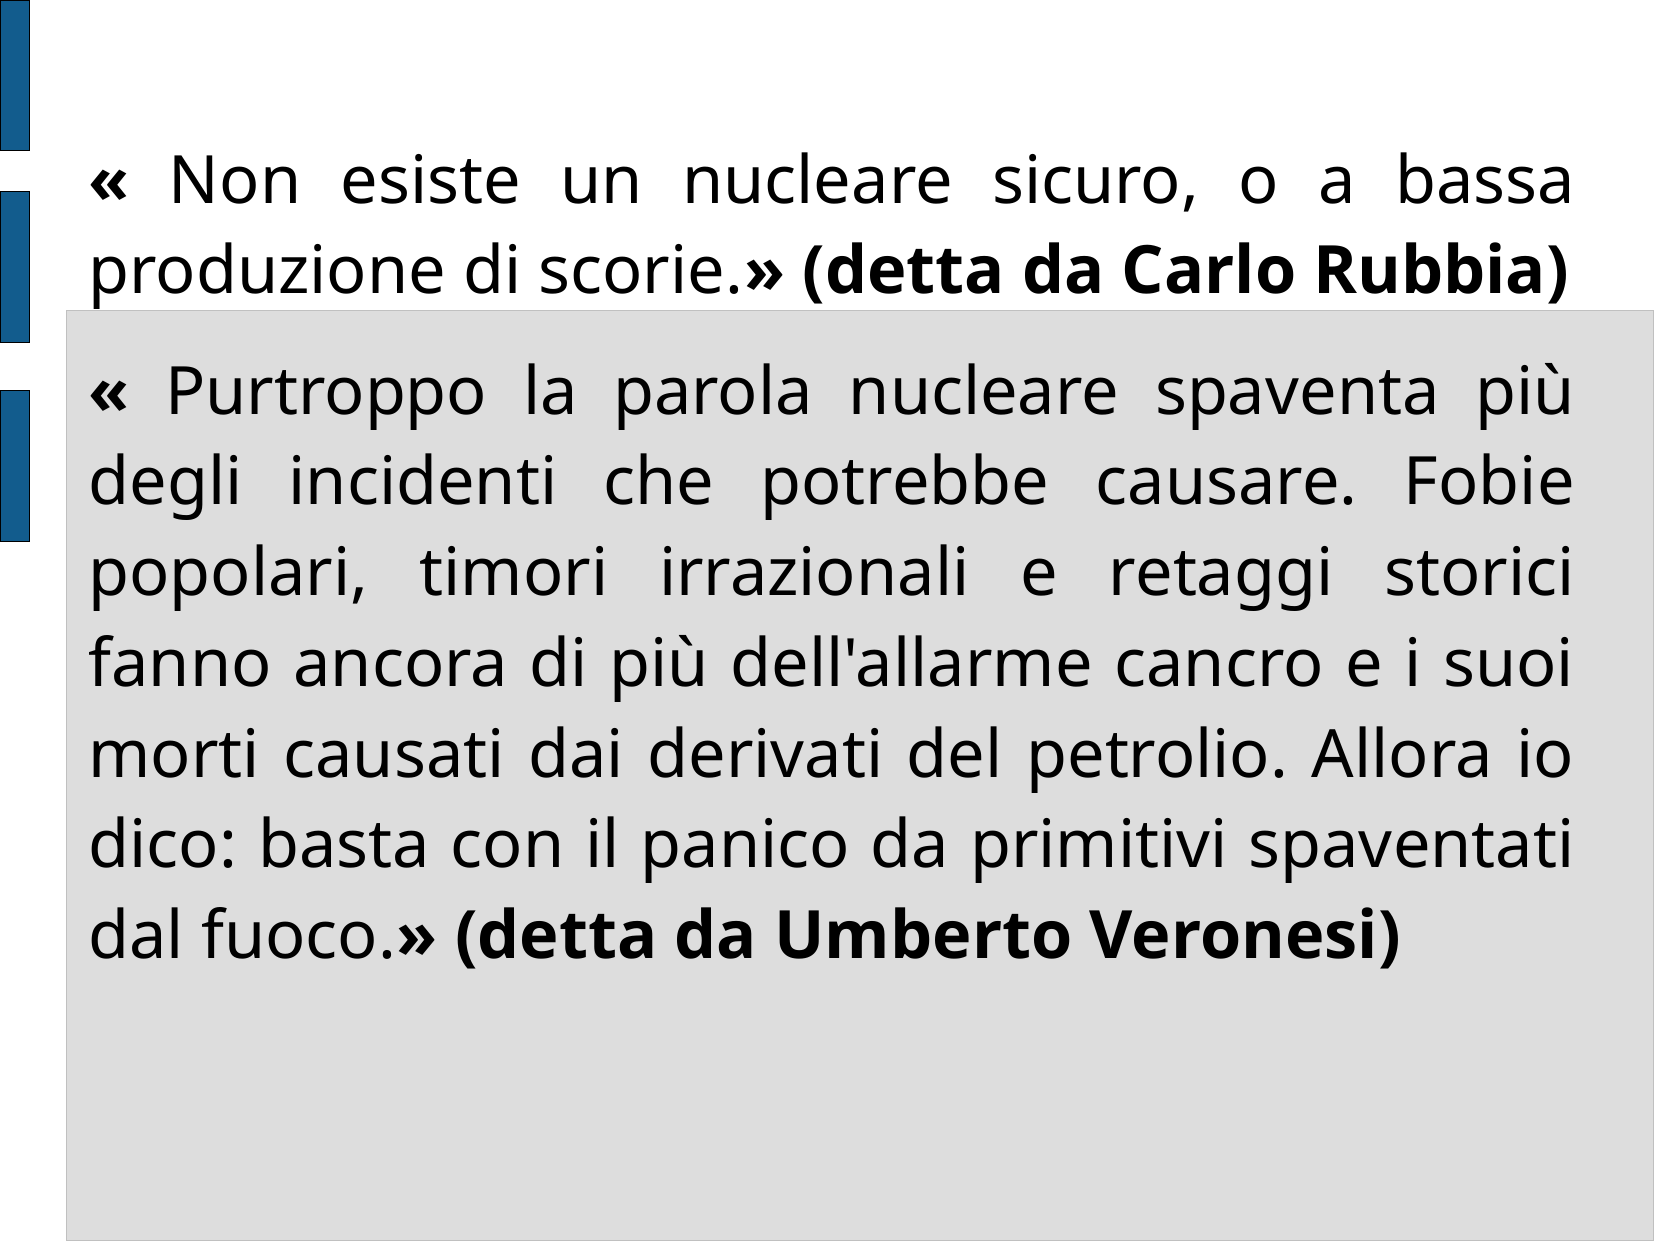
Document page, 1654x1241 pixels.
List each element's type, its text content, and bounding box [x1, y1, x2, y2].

subtitle « Non esiste un nucleare sicuro, o a bassa produzione di scorie.» (detta da Carlo Rubbia) « Purtroppo la parola nucleare spaventa più degli incidenti che potrebbe causare. Fobie popolari, timori irrazionali e retaggi storici fanno ancora di più dell'allarme cancro e i suoi morti causati dai derivati del petrolio. Allora io dico: basta con il panico da primitivi spaventati dal fuoco.» (detta da Umberto Veronesi) [88, 121, 1577, 1093]
